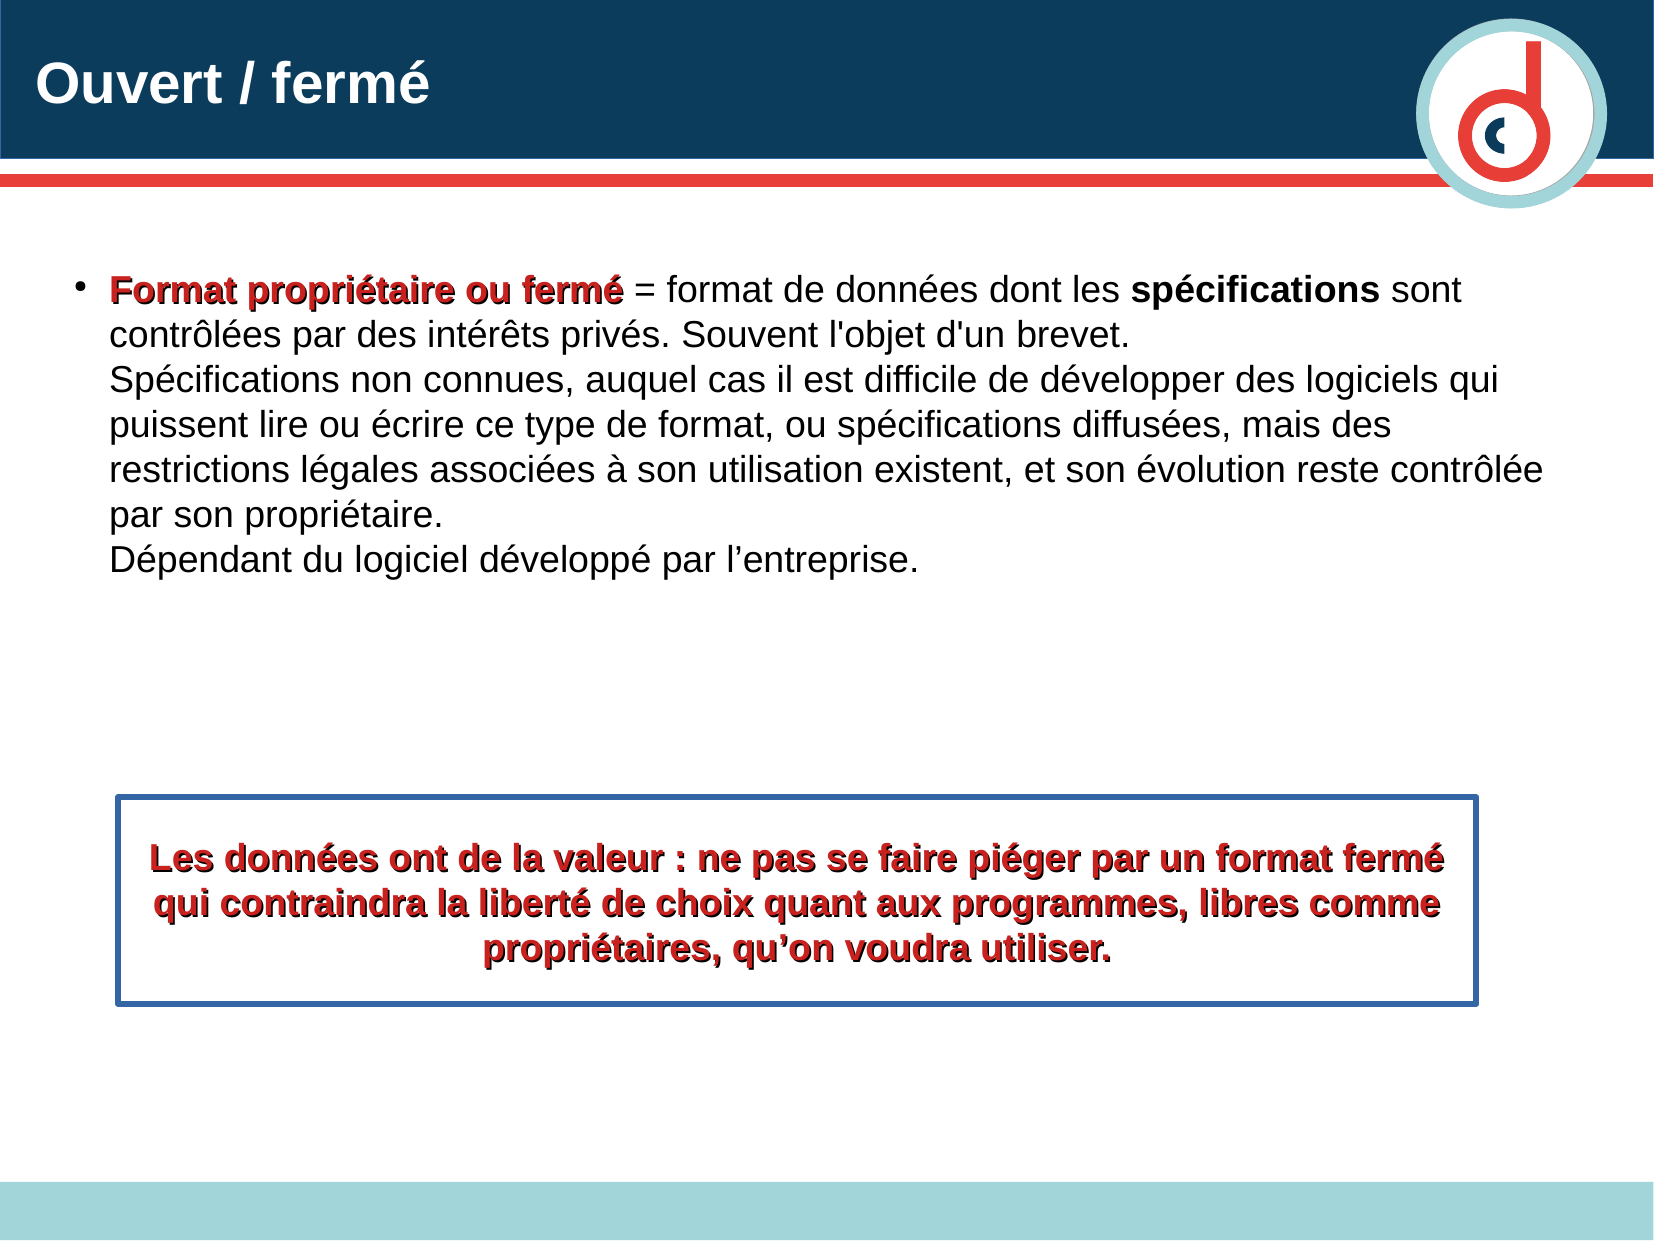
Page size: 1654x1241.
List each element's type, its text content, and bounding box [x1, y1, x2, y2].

title Ouvert / fermé [35, 11, 1429, 159]
text_box Format propriétaire ou fermé = format de données dont les spécifications sont contrôlées par des intérêts privés. Souvent l'objet d'un brevet. Spécifications non connues, auquel cas il est difficile de développer des logiciels qui puissent lire ou écrire ce type de format, ou spécifications diffusées, mais des restrictions légales associées à son utilisation existent, et son évolution reste contrôlée par son propriétaire. Dépendant du logiciel développé par l’entreprise. [58, 212, 1595, 680]
text_box Les données ont de la valeur : ne pas se faire piéger par un format fermé qui contraindra la liberté de choix quant aux programmes, libres comme propriétaires, qu’on voudra utiliser. [118, 797, 1477, 1004]
